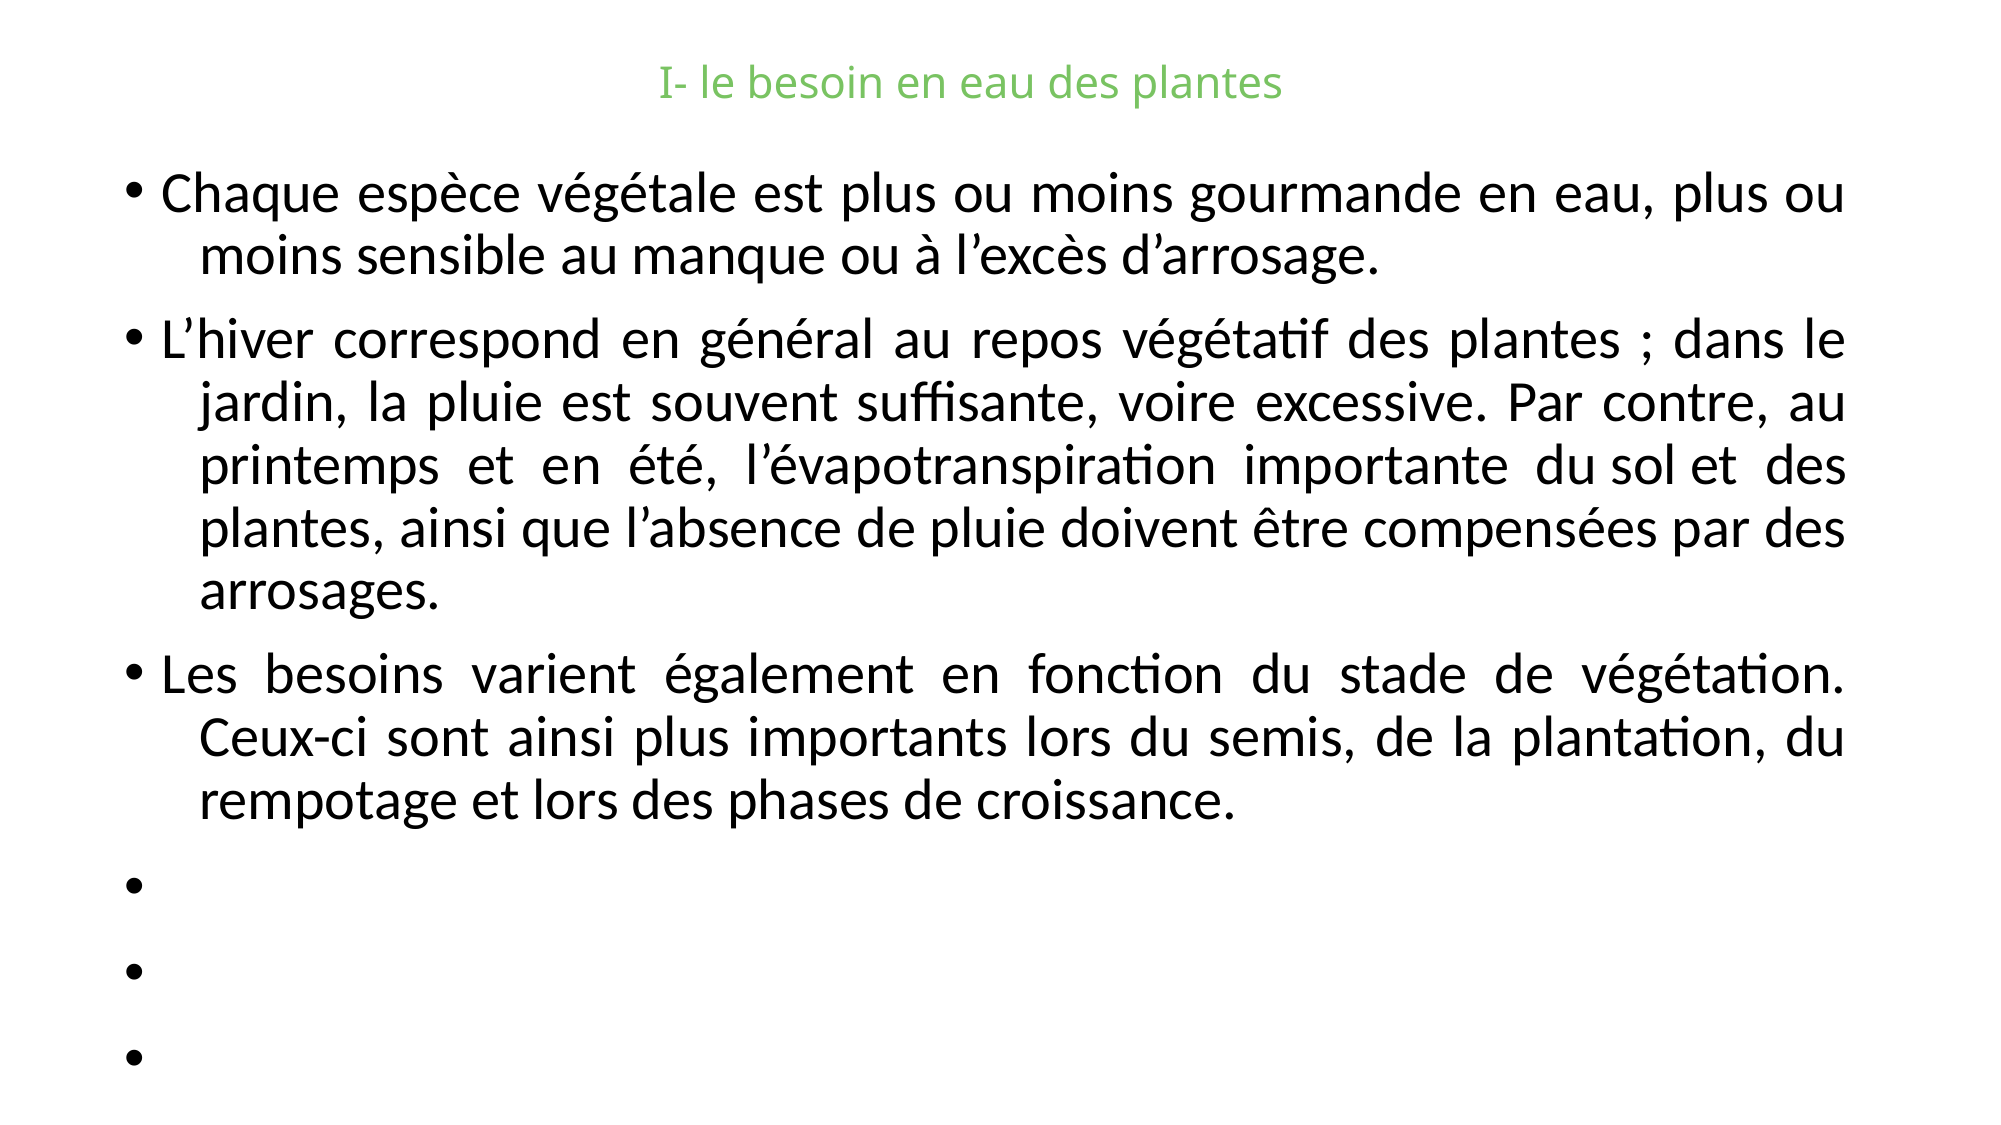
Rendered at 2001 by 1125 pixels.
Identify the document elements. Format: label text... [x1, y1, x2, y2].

title I- le besoin en eau des plantes [109, 53, 1835, 117]
list Chaque espèce végétale est plus ou moins gourmande en eau, plus ou moins sensible au manque ou à l’excès d’arrosage. L’hiver correspond en général au repos végétatif des plantes ; dans le jardin, la pluie est souvent suffisante, voire excessive. Par contre, au printemps et en été, l’évapotranspiration importante du sol et des plantes, ainsi que l’absence de pluie doivent être compensées par des arrosages. Les besoins varient également en fonction du stade de végétation. Ceux-ci sont ainsi plus importants lors du semis, de la plantation, du rempotage et lors des phases de croissance. [109, 154, 1863, 1014]
